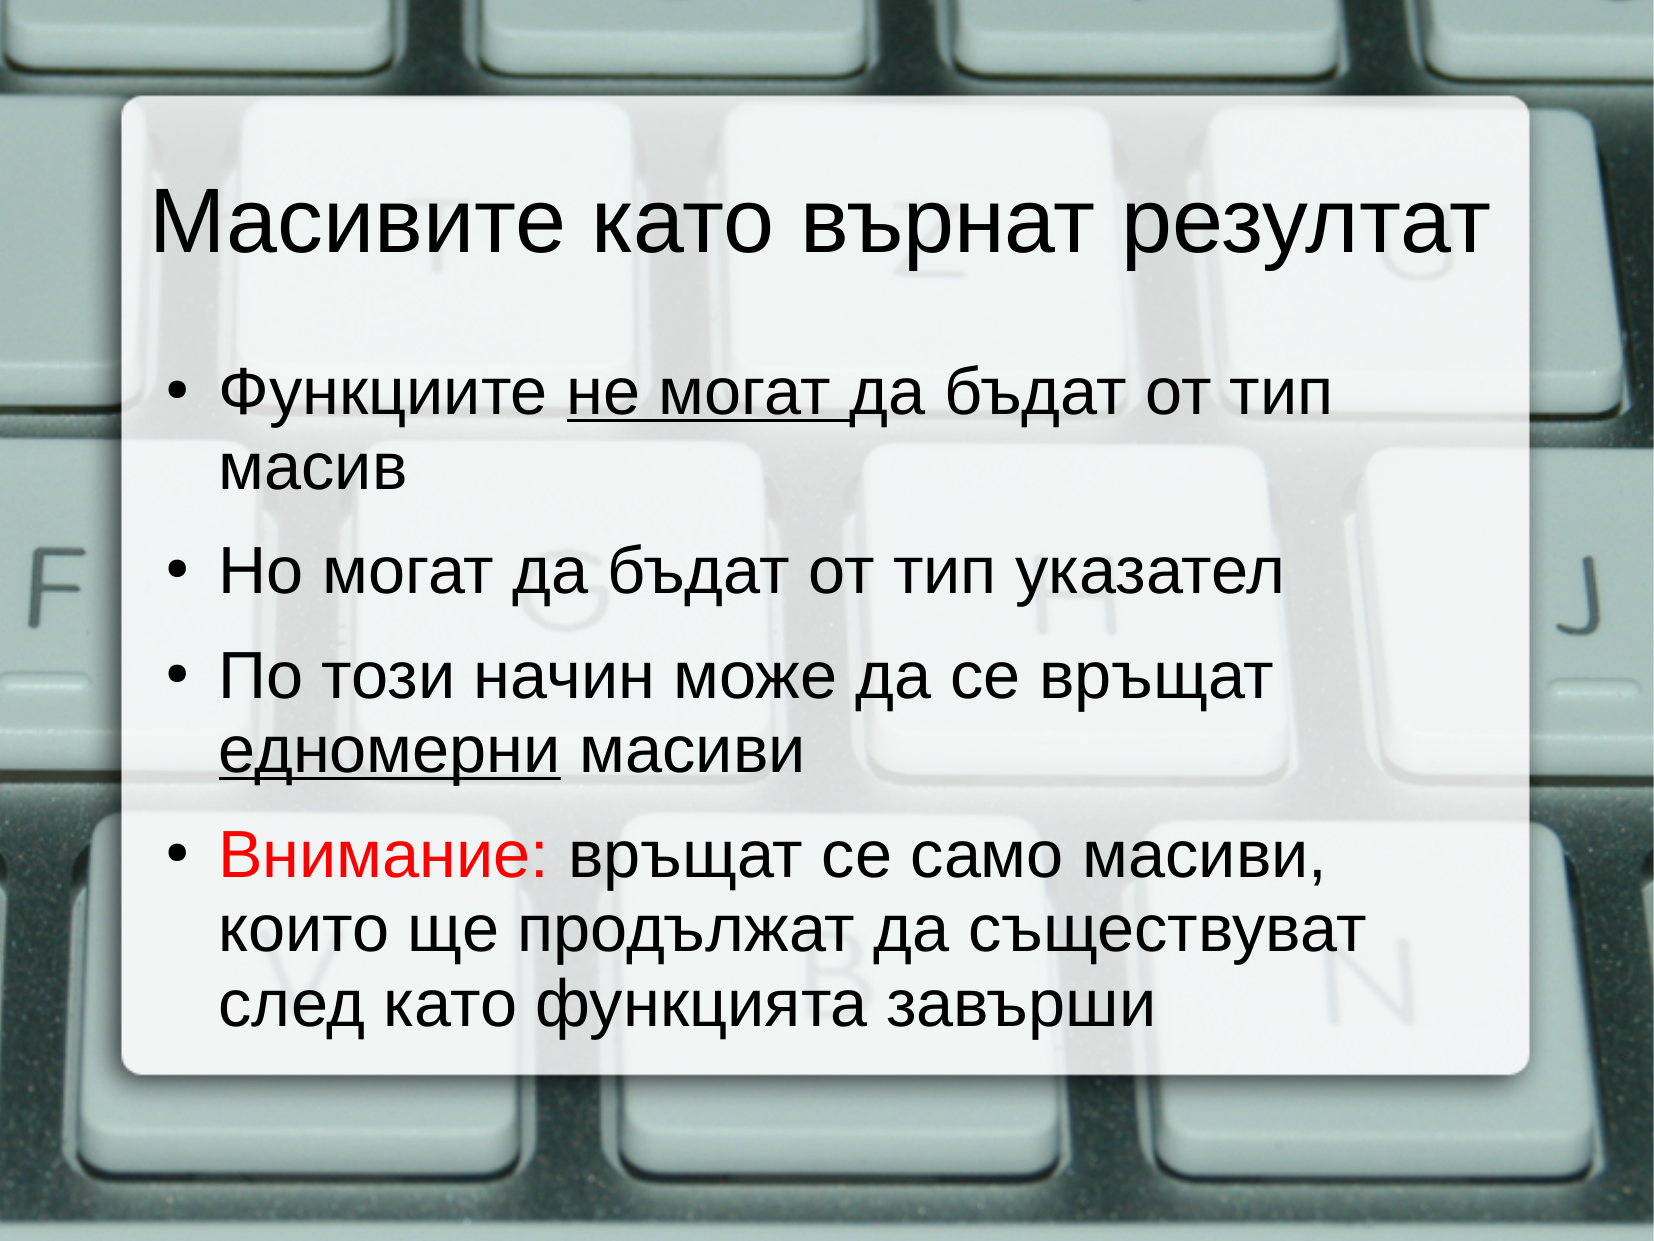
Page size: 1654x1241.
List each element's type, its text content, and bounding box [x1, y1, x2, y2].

list Функциите не могат да бъдат от тип масив Но могат да бъдат от тип указател По този начин може да се връщат едномерни масиви Внимание: връщат се само масиви, които ще продължат да съществуват след като функцията завърши [147, 354, 1506, 1074]
title Масивите като върнат резултат [135, 117, 1506, 325]
picture [0, 0, 1654, 1241]
